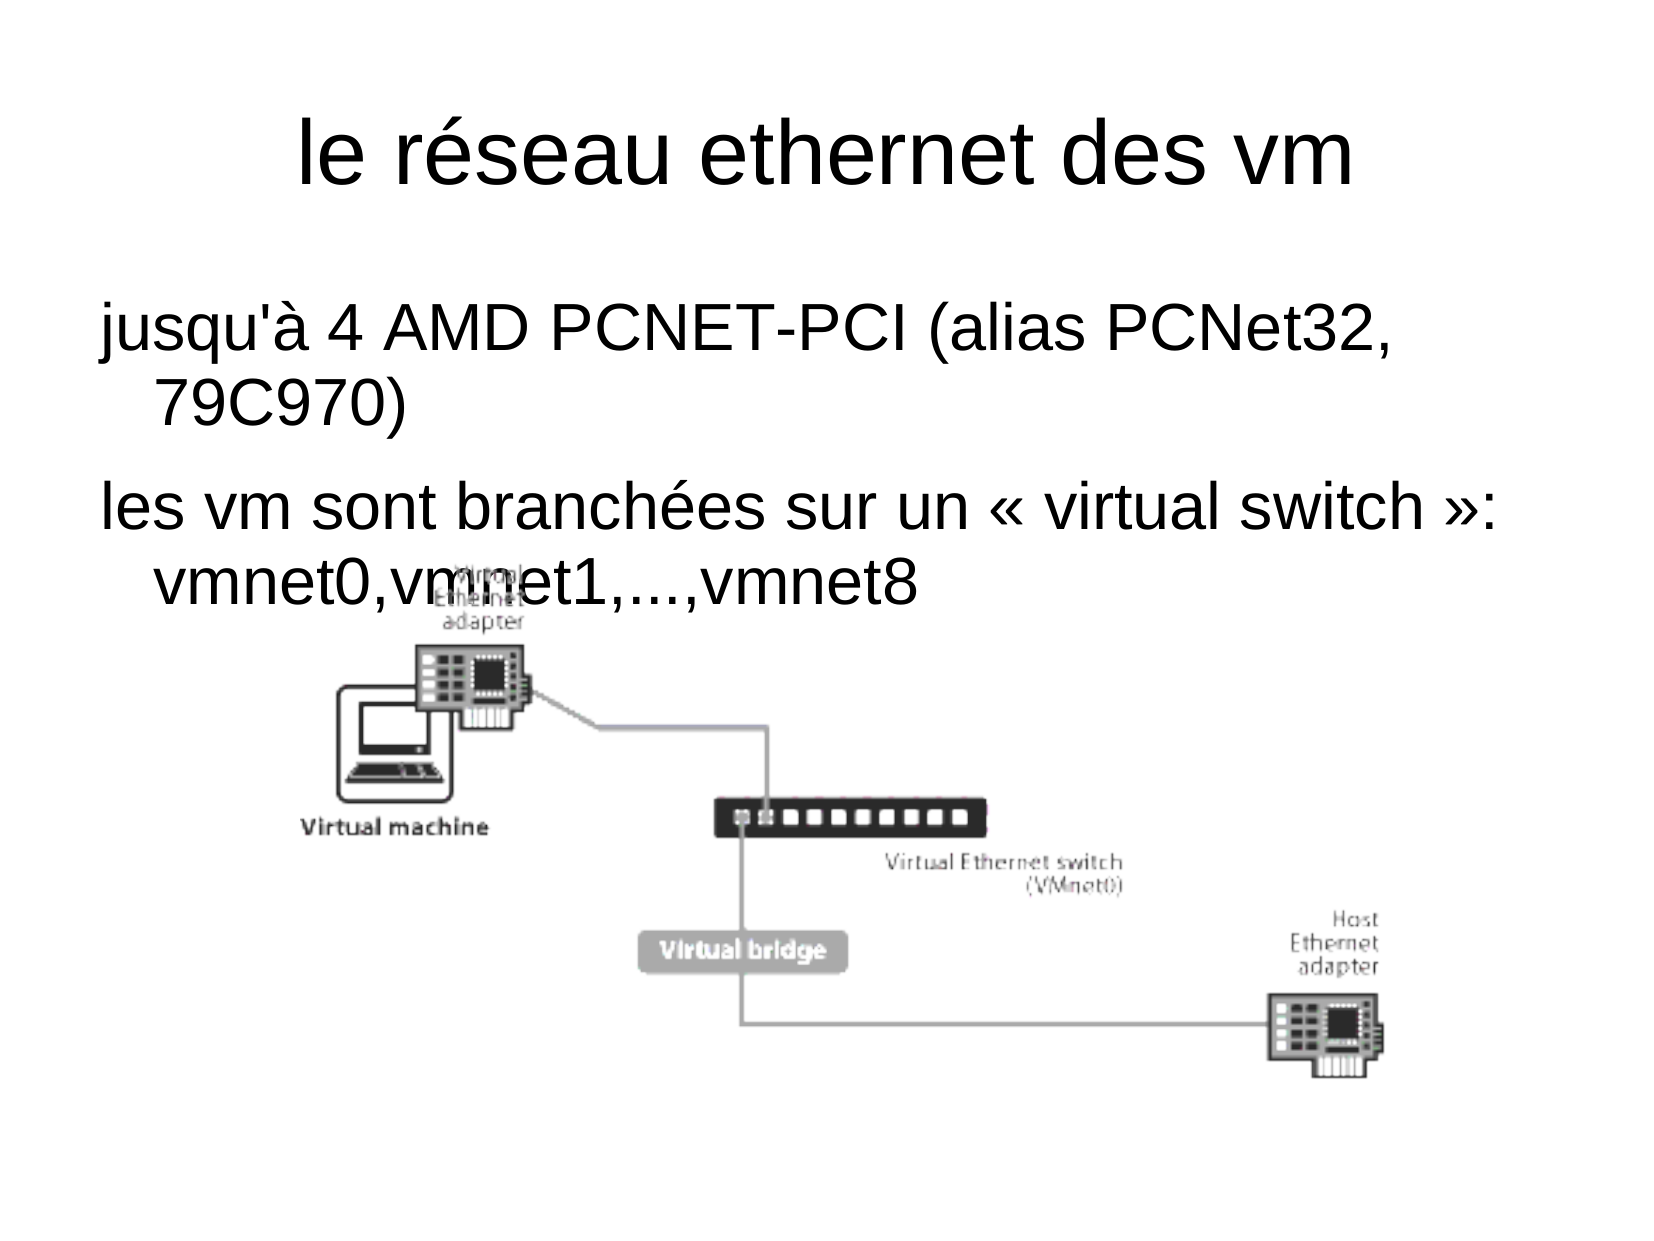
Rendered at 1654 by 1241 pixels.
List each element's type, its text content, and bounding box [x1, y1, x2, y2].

picture [300, 562, 1388, 1088]
title le réseau ethernet des vm [82, 49, 1571, 257]
list jusqu'à 4 AMD PCNET-PCI (alias PCNet32, 79C970) les vm sont branchées sur un « virtual switch »: vmnet0,vmnet1,...,vmnet8 [82, 290, 1538, 638]
